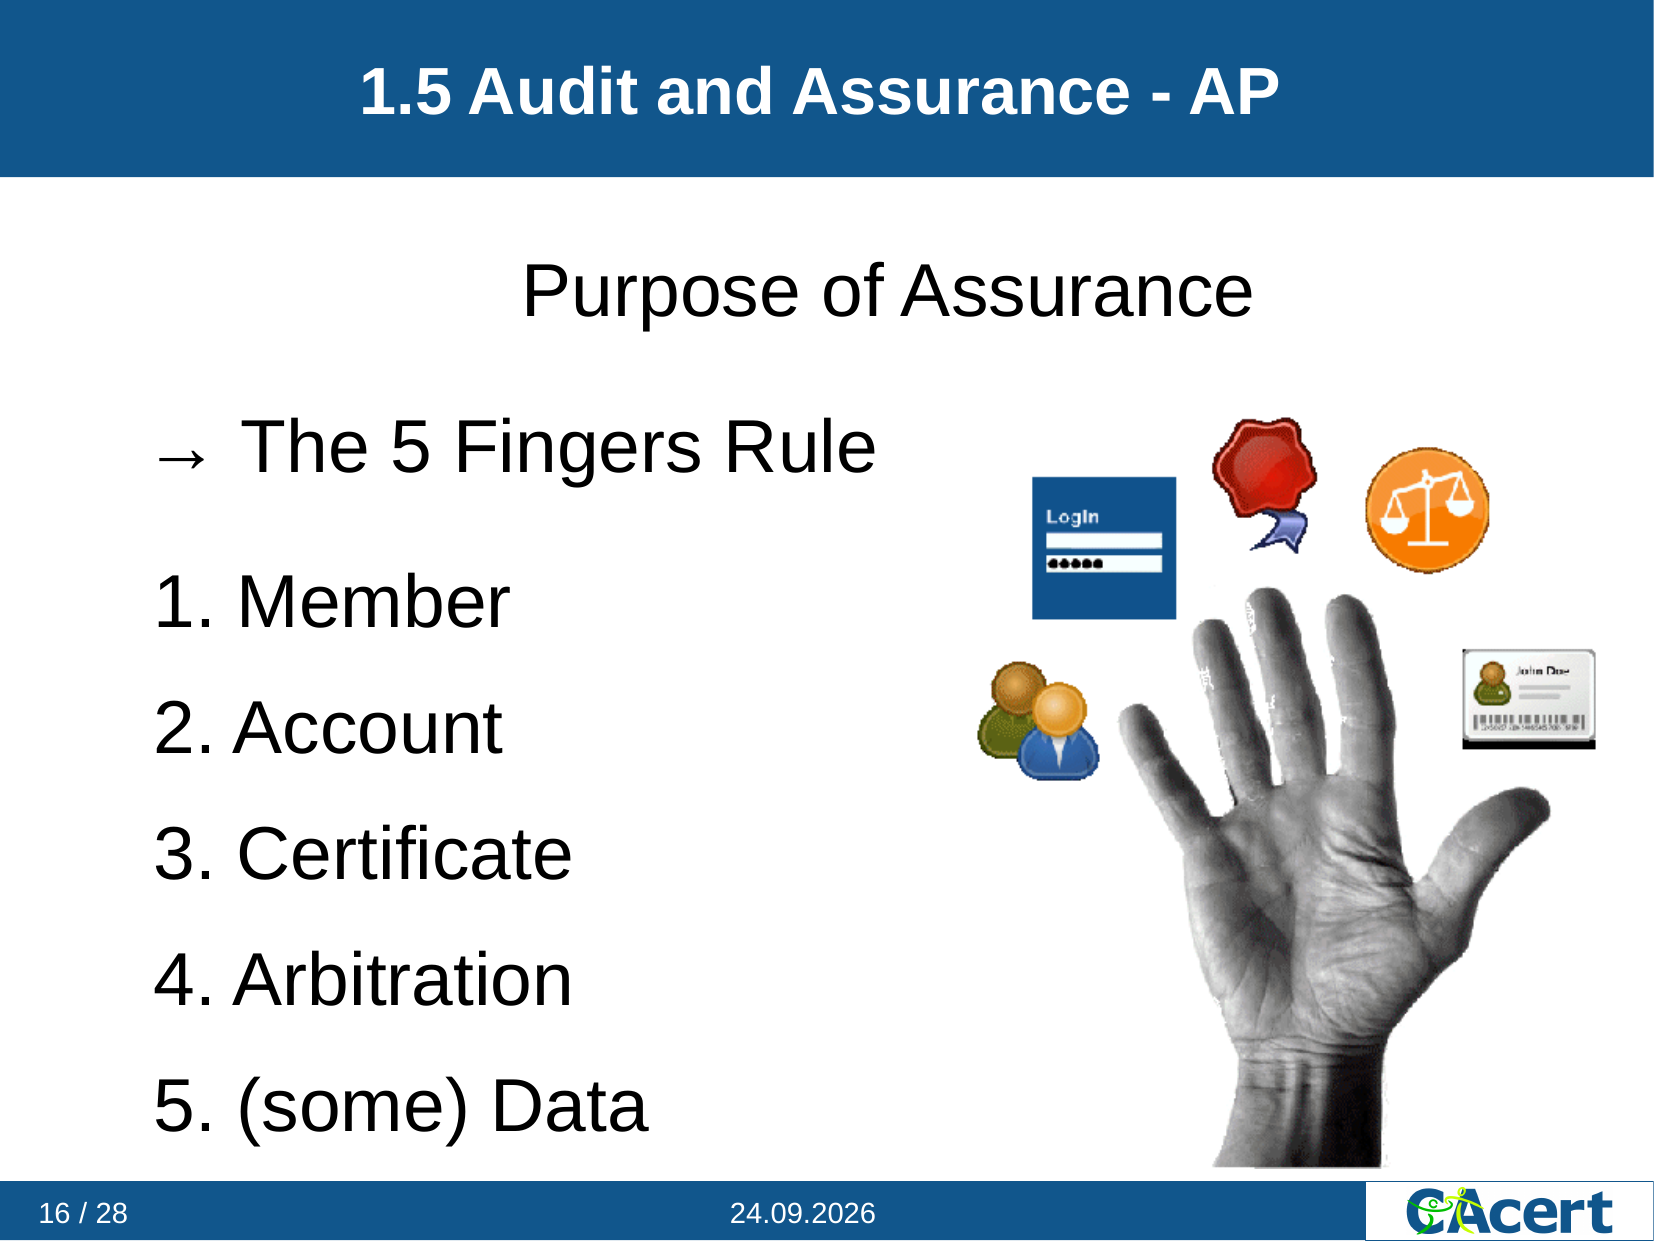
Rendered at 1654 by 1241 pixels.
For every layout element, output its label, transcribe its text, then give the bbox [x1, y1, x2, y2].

list Purpose of Assurance → The 5 Fingers Rule 1. Member 2. Account 3. Certificate 4. Arbitration 5. (some) Data [82, 206, 1625, 1106]
title 1.5 Audit and Assurance - AP [76, 17, 1565, 166]
picture [1406, 1186, 1613, 1235]
picture [923, 374, 1635, 1169]
